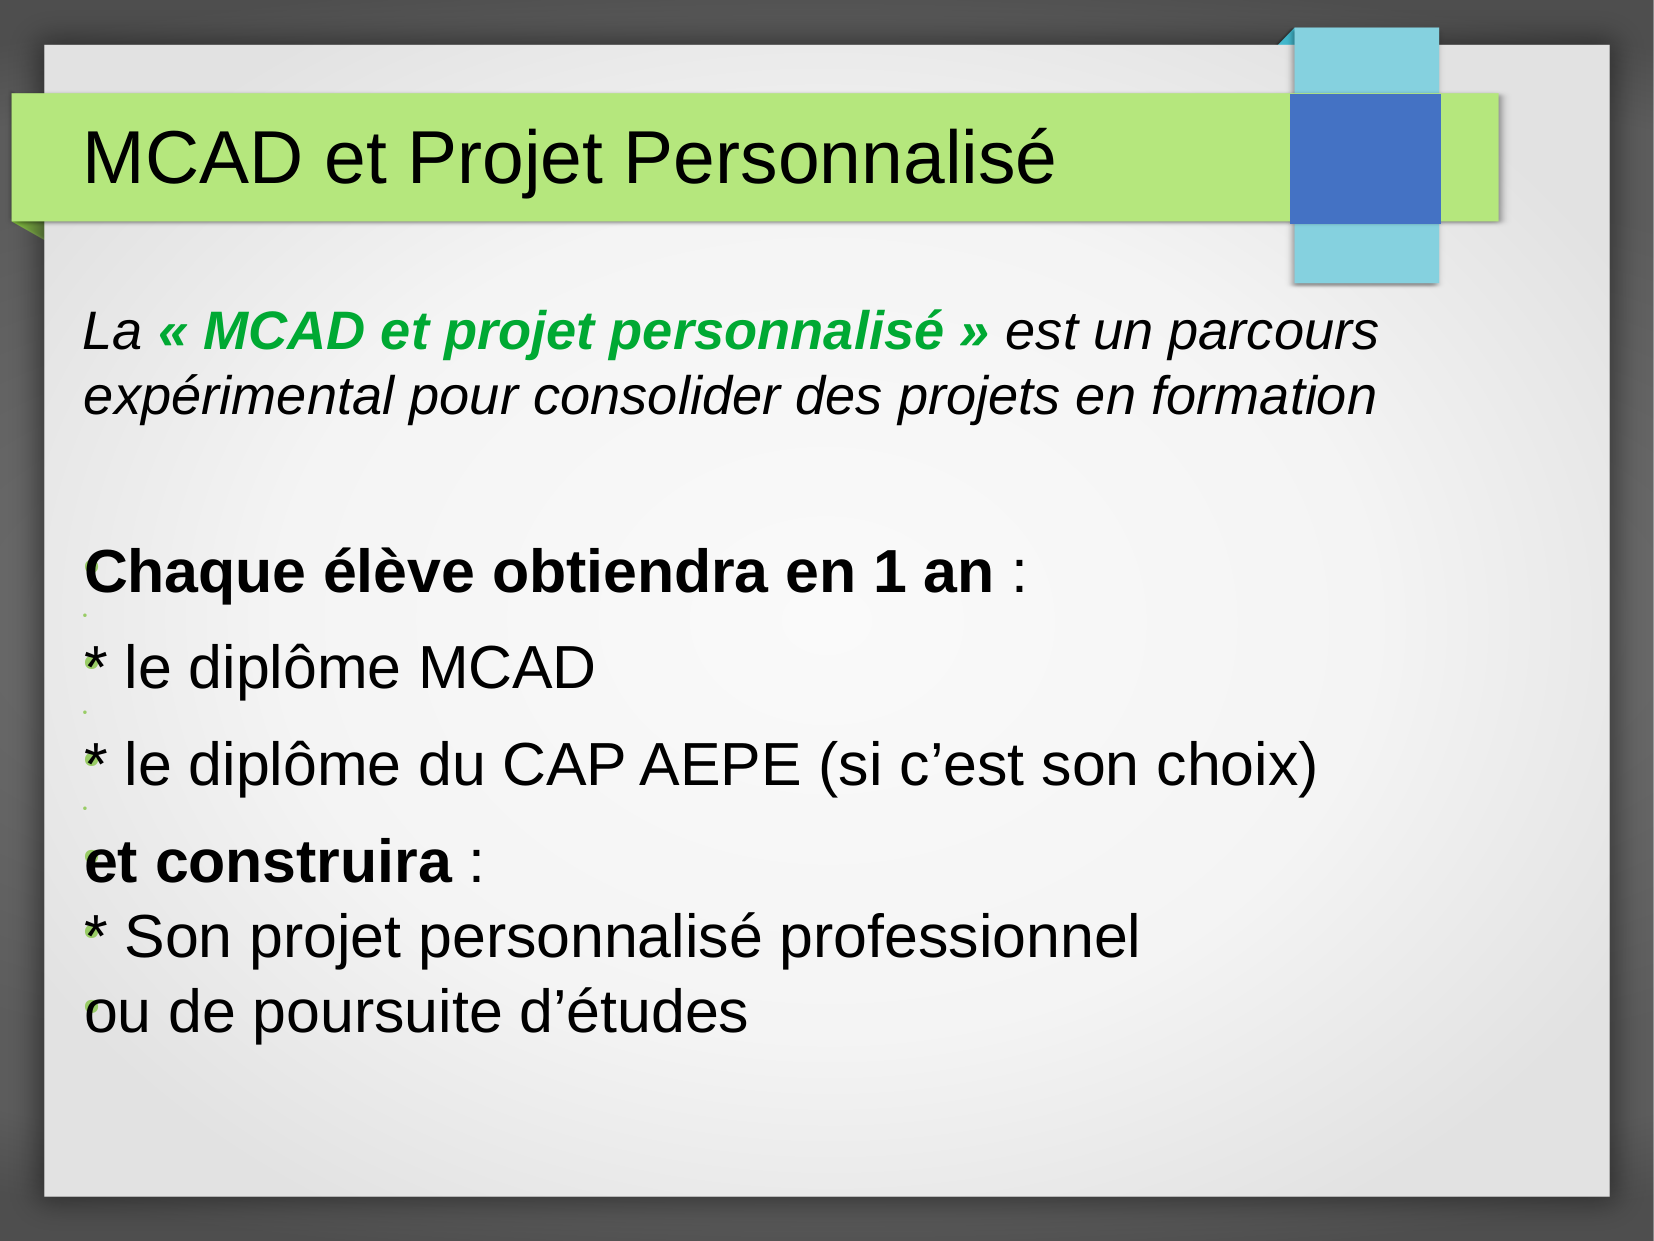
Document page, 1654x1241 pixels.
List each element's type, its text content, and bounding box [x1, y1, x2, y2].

list La « MCAD et projet personnalisé » est un parcours expérimental pour consolider des projets en formation [82, 295, 1571, 531]
title MCAD et Projet Personnalisé [82, 94, 1264, 213]
table_header [1290, 94, 1441, 224]
list Chaque élève obtiendra en 1 an : * le diplôme MCAD * le diplôme du CAP AEPE (si c’est son choix) et construira : * Son projet personnalisé professionnel ou de poursuite d’études [82, 531, 1571, 1099]
